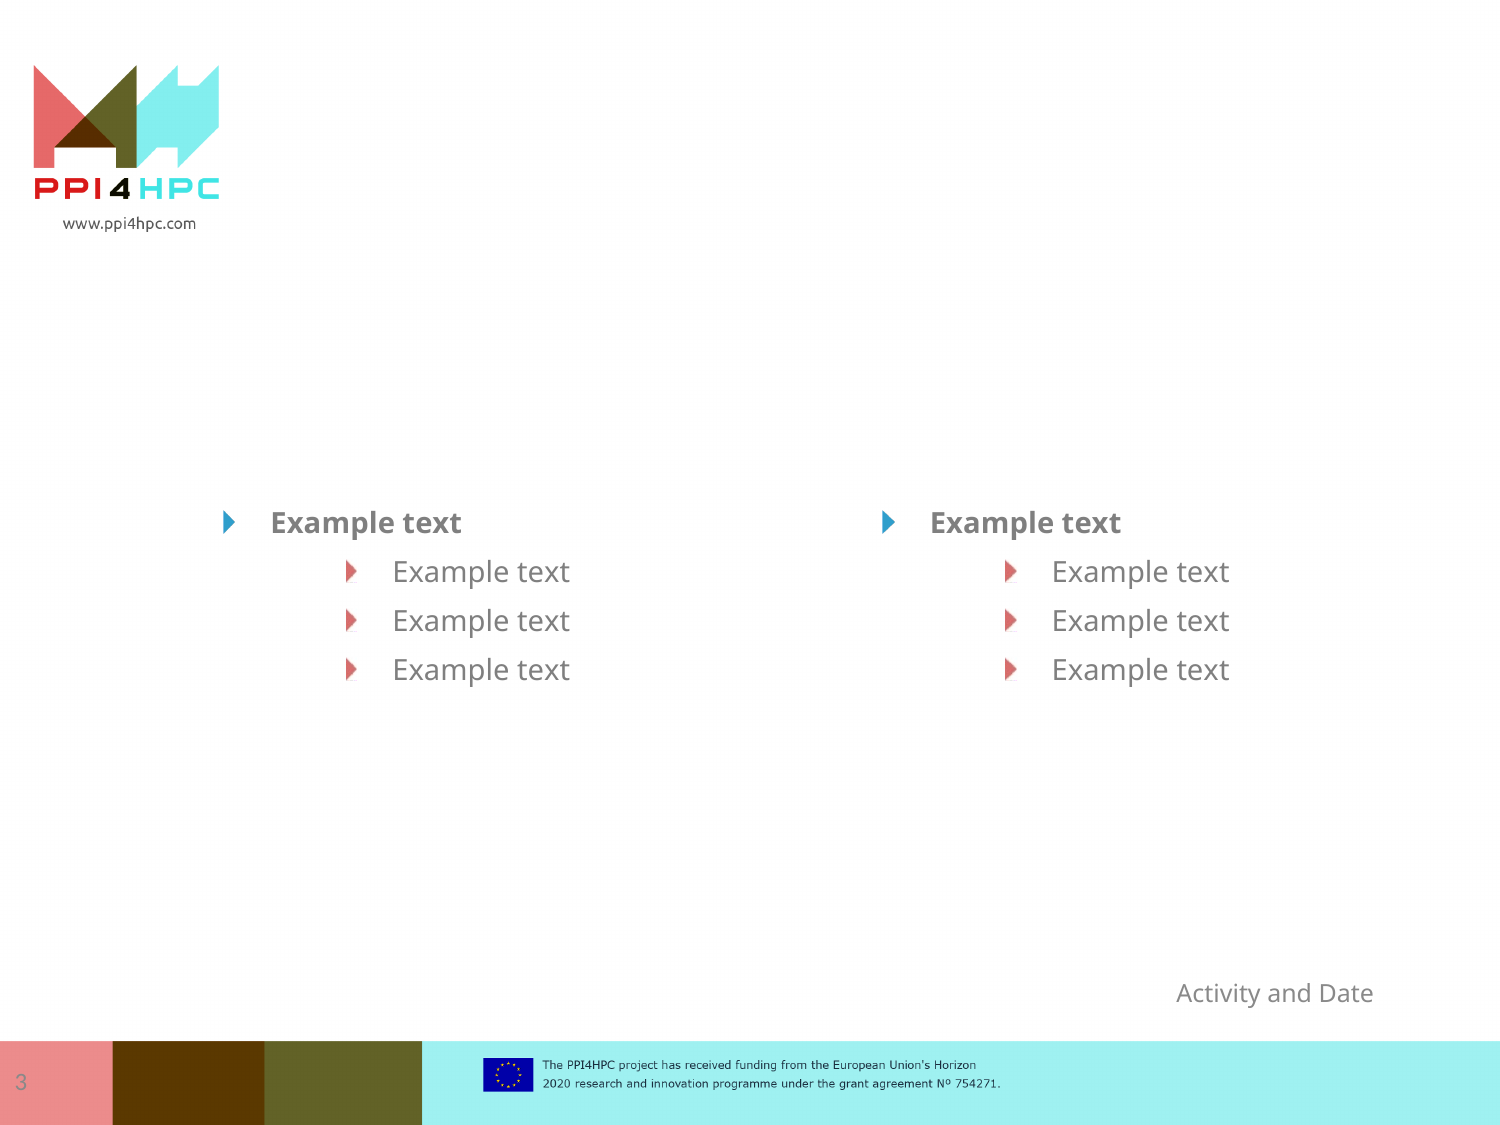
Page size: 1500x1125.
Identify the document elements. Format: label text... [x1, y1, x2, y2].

text_box Example text Example text Example text Example text [868, 483, 1464, 743]
text_box <número> [0, 1050, 350, 1111]
picture [0, 0, 1500, 1125]
text_box Example text Example text Example text Example text [208, 483, 805, 792]
text_box Activity and Date [1037, 962, 1500, 1023]
